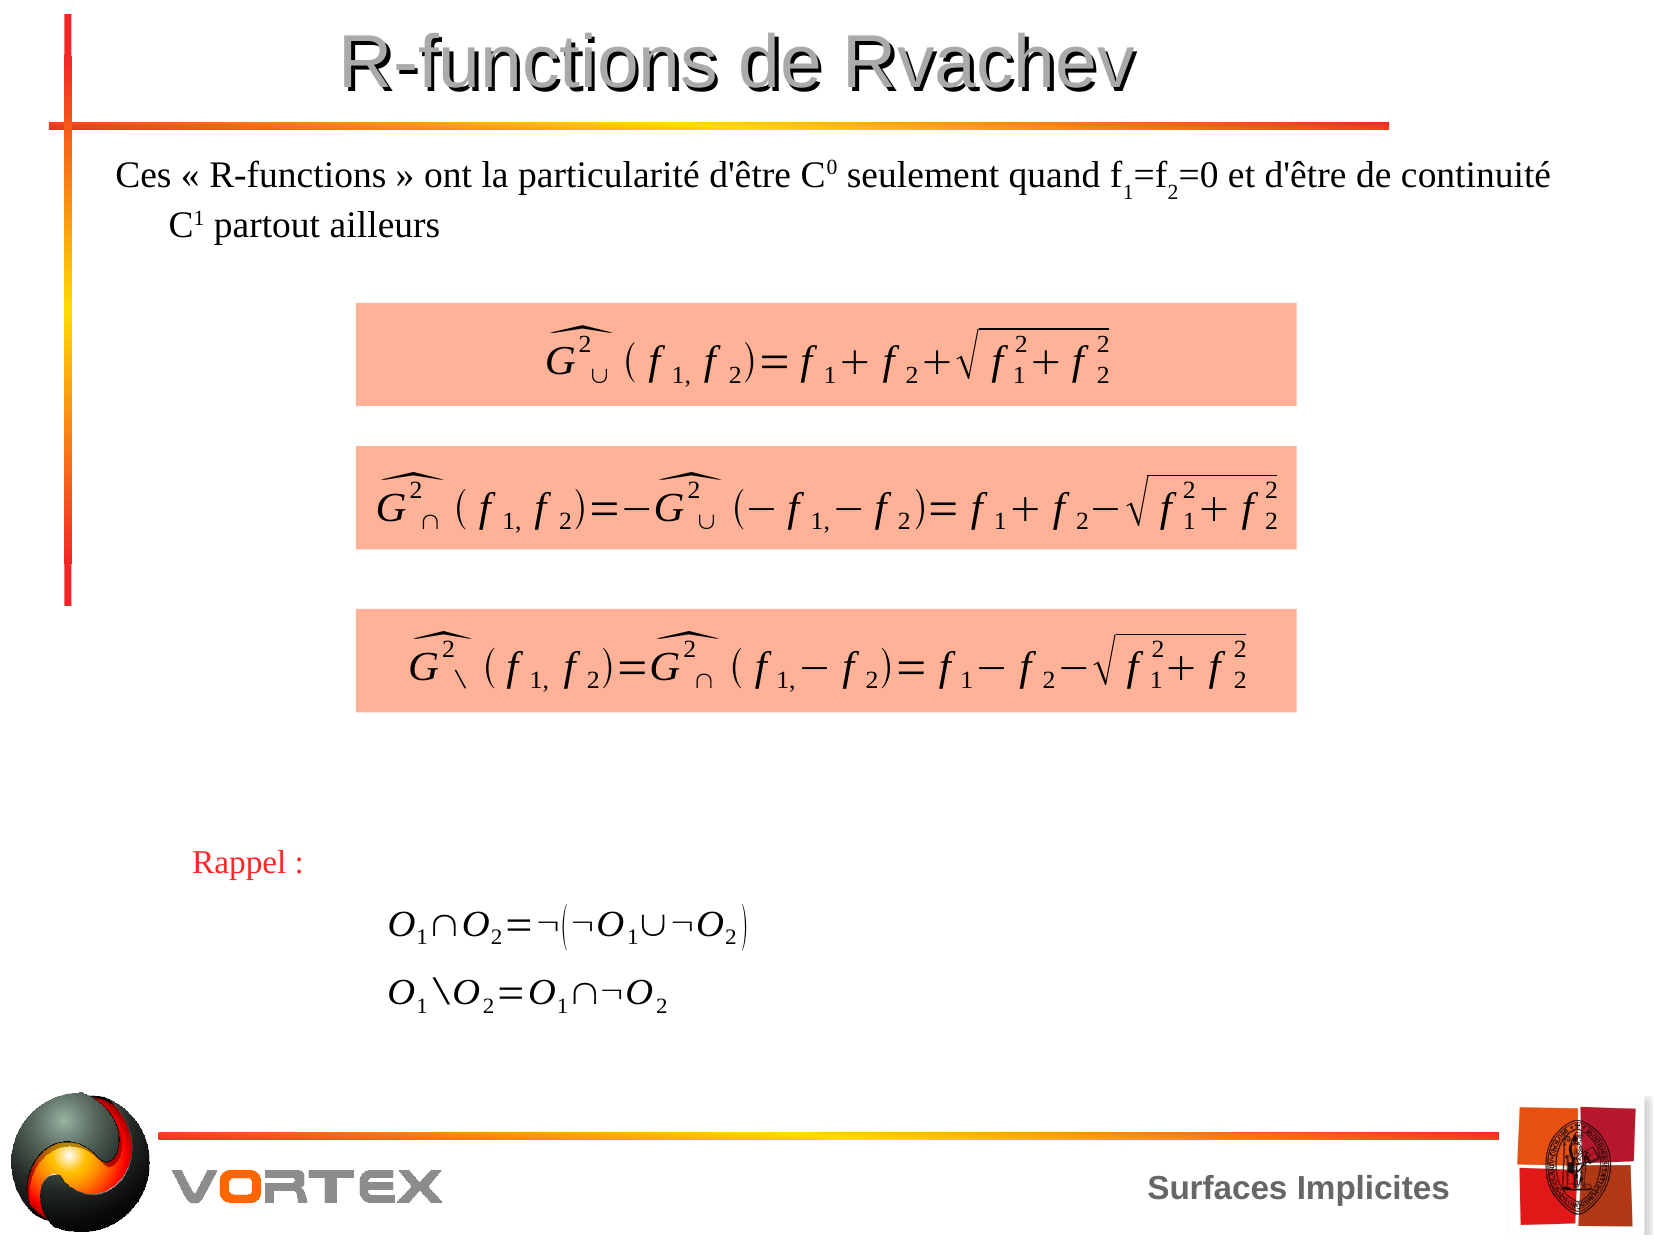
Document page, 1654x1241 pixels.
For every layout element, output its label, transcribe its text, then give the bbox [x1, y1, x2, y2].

title R-functions de Rvachev [82, 4, 1392, 120]
chart [368, 469, 1285, 535]
picture [11, 1092, 443, 1232]
list Ces « R-functions » ont la particularité d'être C0 seulement quand f1=f2=0 et d'être de continuité C1 partout ailleurs Rappel : [97, 153, 1571, 1109]
picture [1505, 1096, 1653, 1235]
chart [400, 628, 1253, 695]
chart [380, 971, 675, 1018]
chart [380, 901, 755, 953]
chart [537, 323, 1116, 389]
